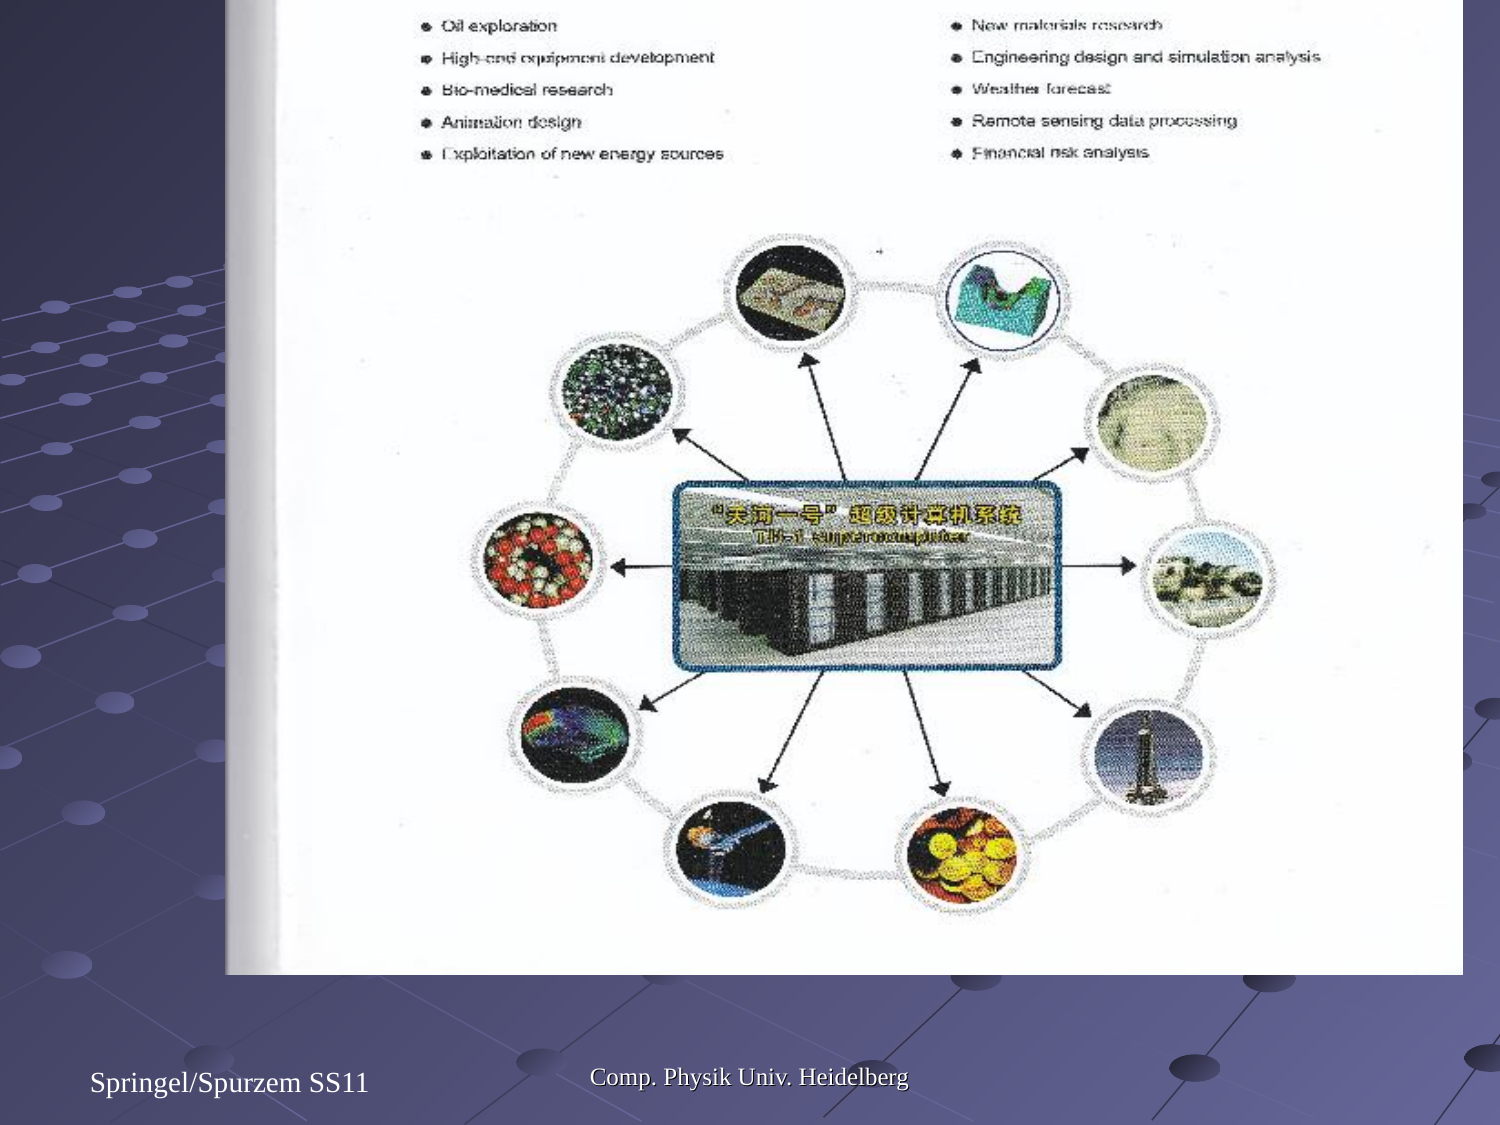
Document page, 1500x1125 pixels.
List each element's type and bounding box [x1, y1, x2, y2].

picture [225, 0, 1463, 976]
